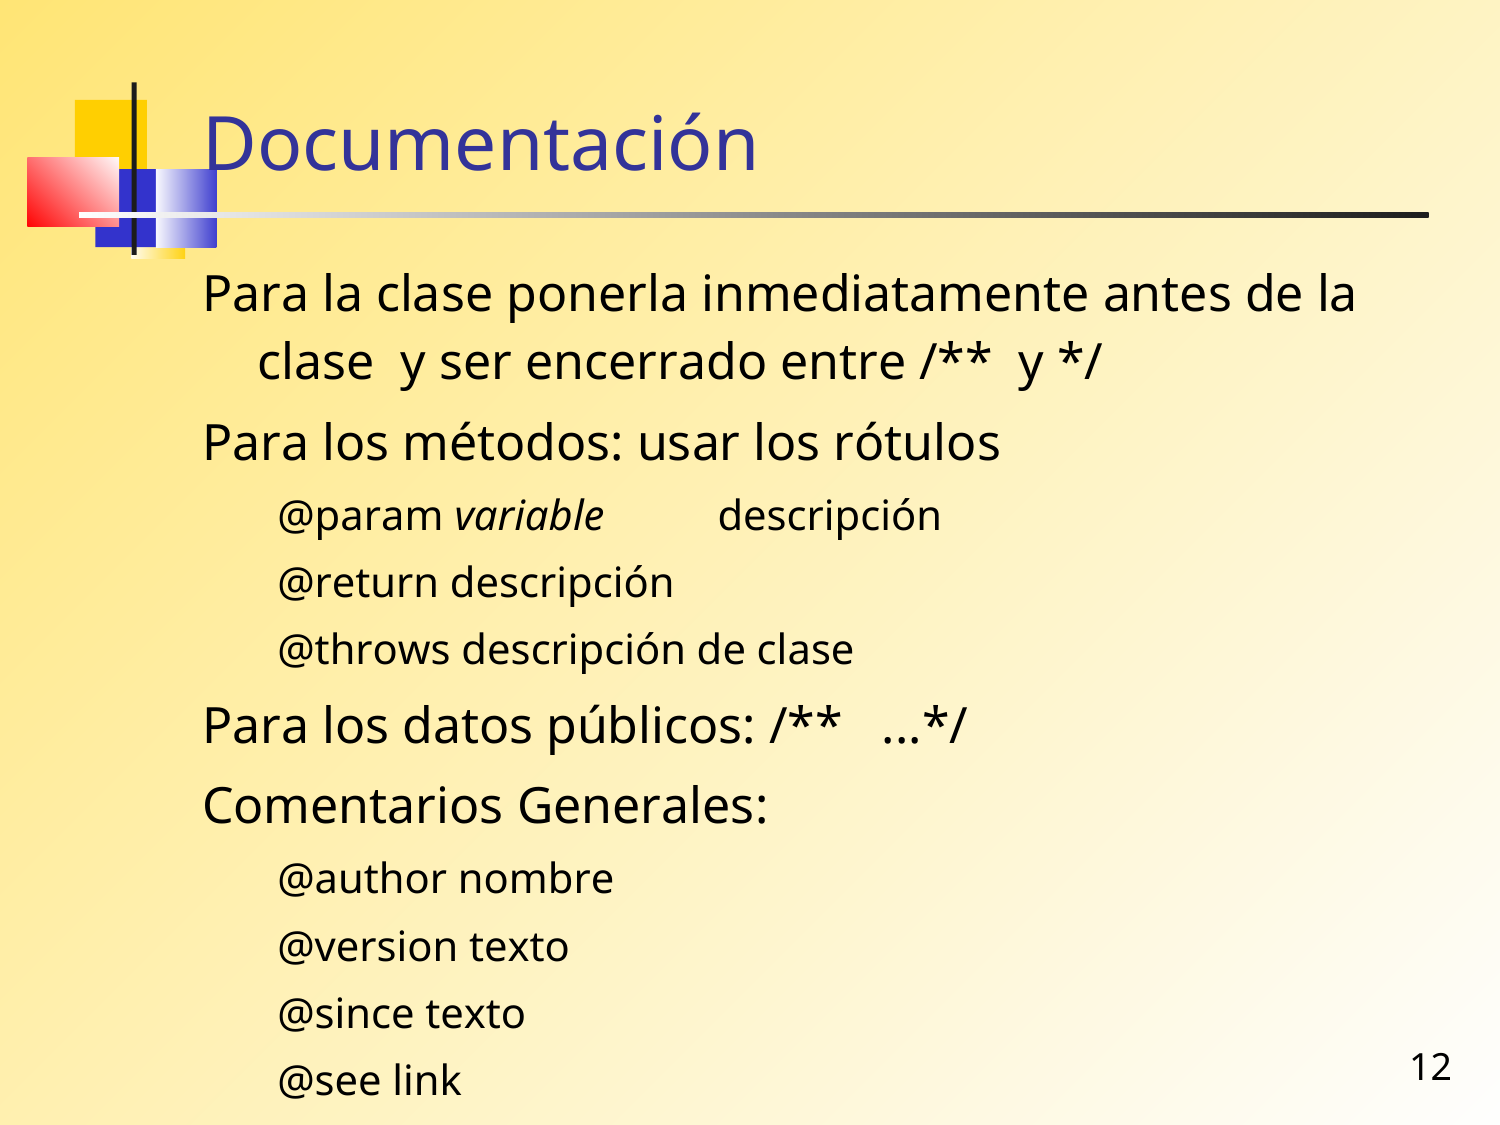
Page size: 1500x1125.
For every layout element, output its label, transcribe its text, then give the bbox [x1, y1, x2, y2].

list Para la clase ponerla inmediatamente antes de la clase y ser encerrado entre /** y */ Para los métodos: usar los rótulos @param variable descripción @return descripción @throws descripción de clase Para los datos públicos: /** ...*/ Comentarios Generales: @author nombre @version texto @since texto @see link Ejemplo: @see cl.utfsm.elo.Employee#raiseSalary(double) [187, 249, 1463, 1090]
title Documentación [187, 37, 1466, 201]
